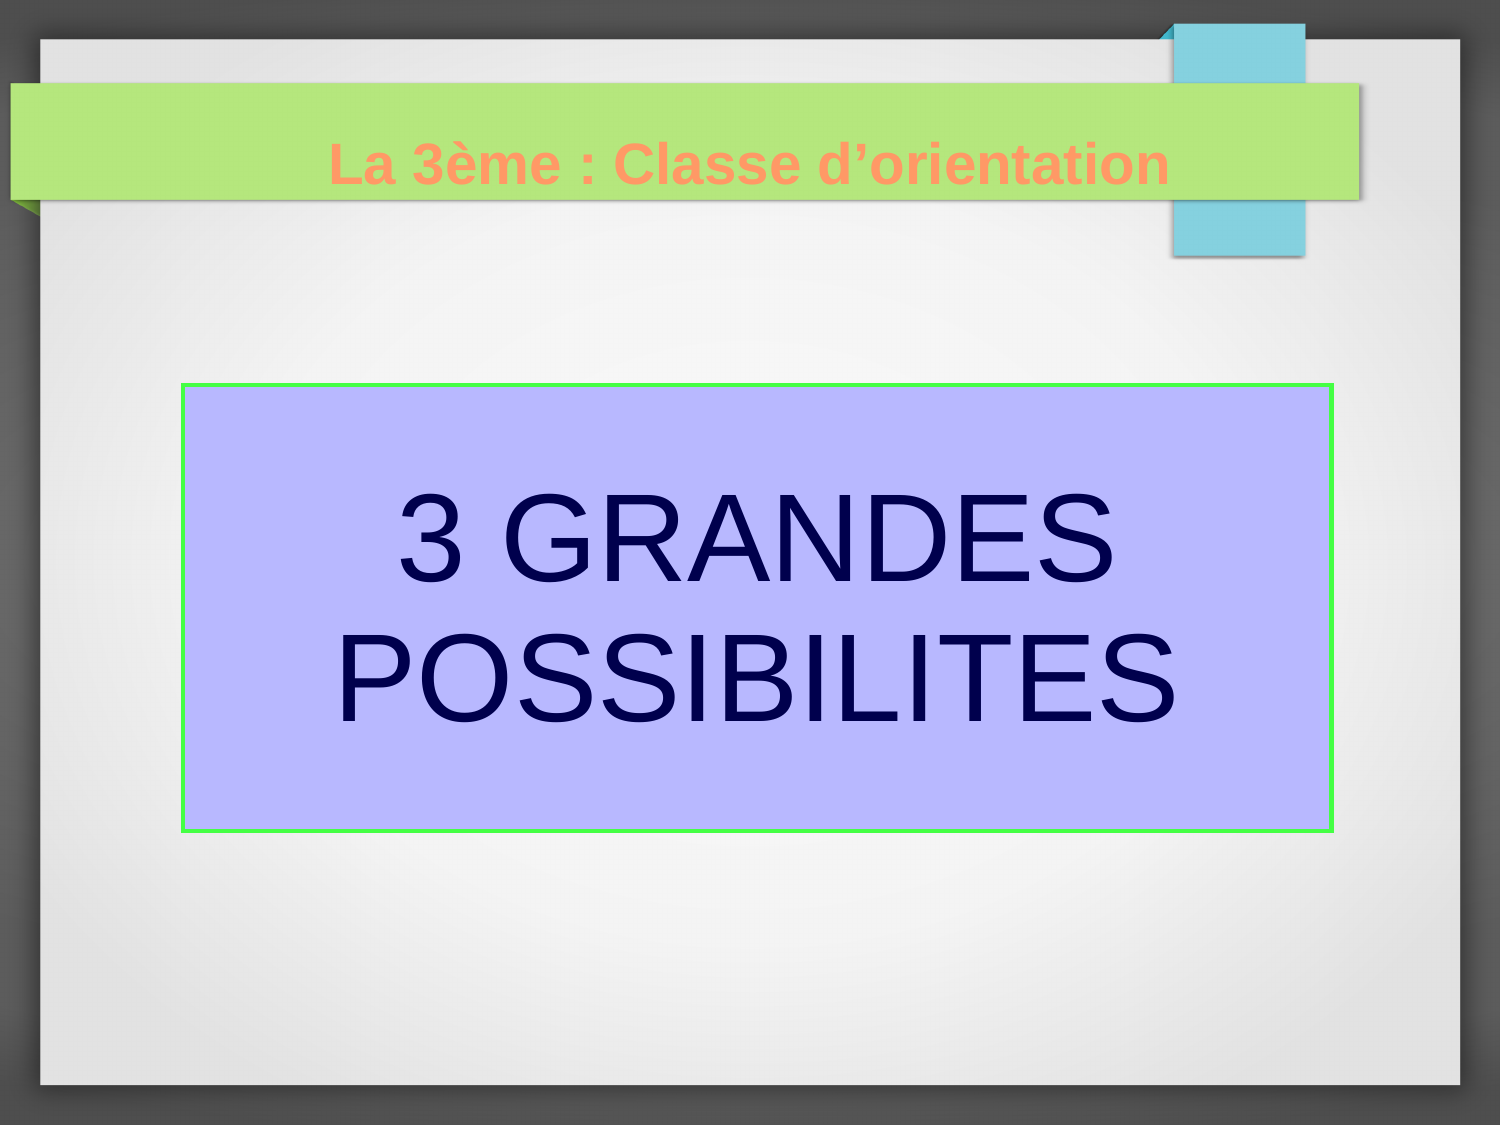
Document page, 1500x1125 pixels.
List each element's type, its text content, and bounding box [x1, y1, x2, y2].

title La 3ème : Classe d’orientation [75, 118, 1426, 205]
picture [0, 0, 1500, 1125]
text_box 3 GRANDES POSSIBILITES [182, 385, 1332, 831]
